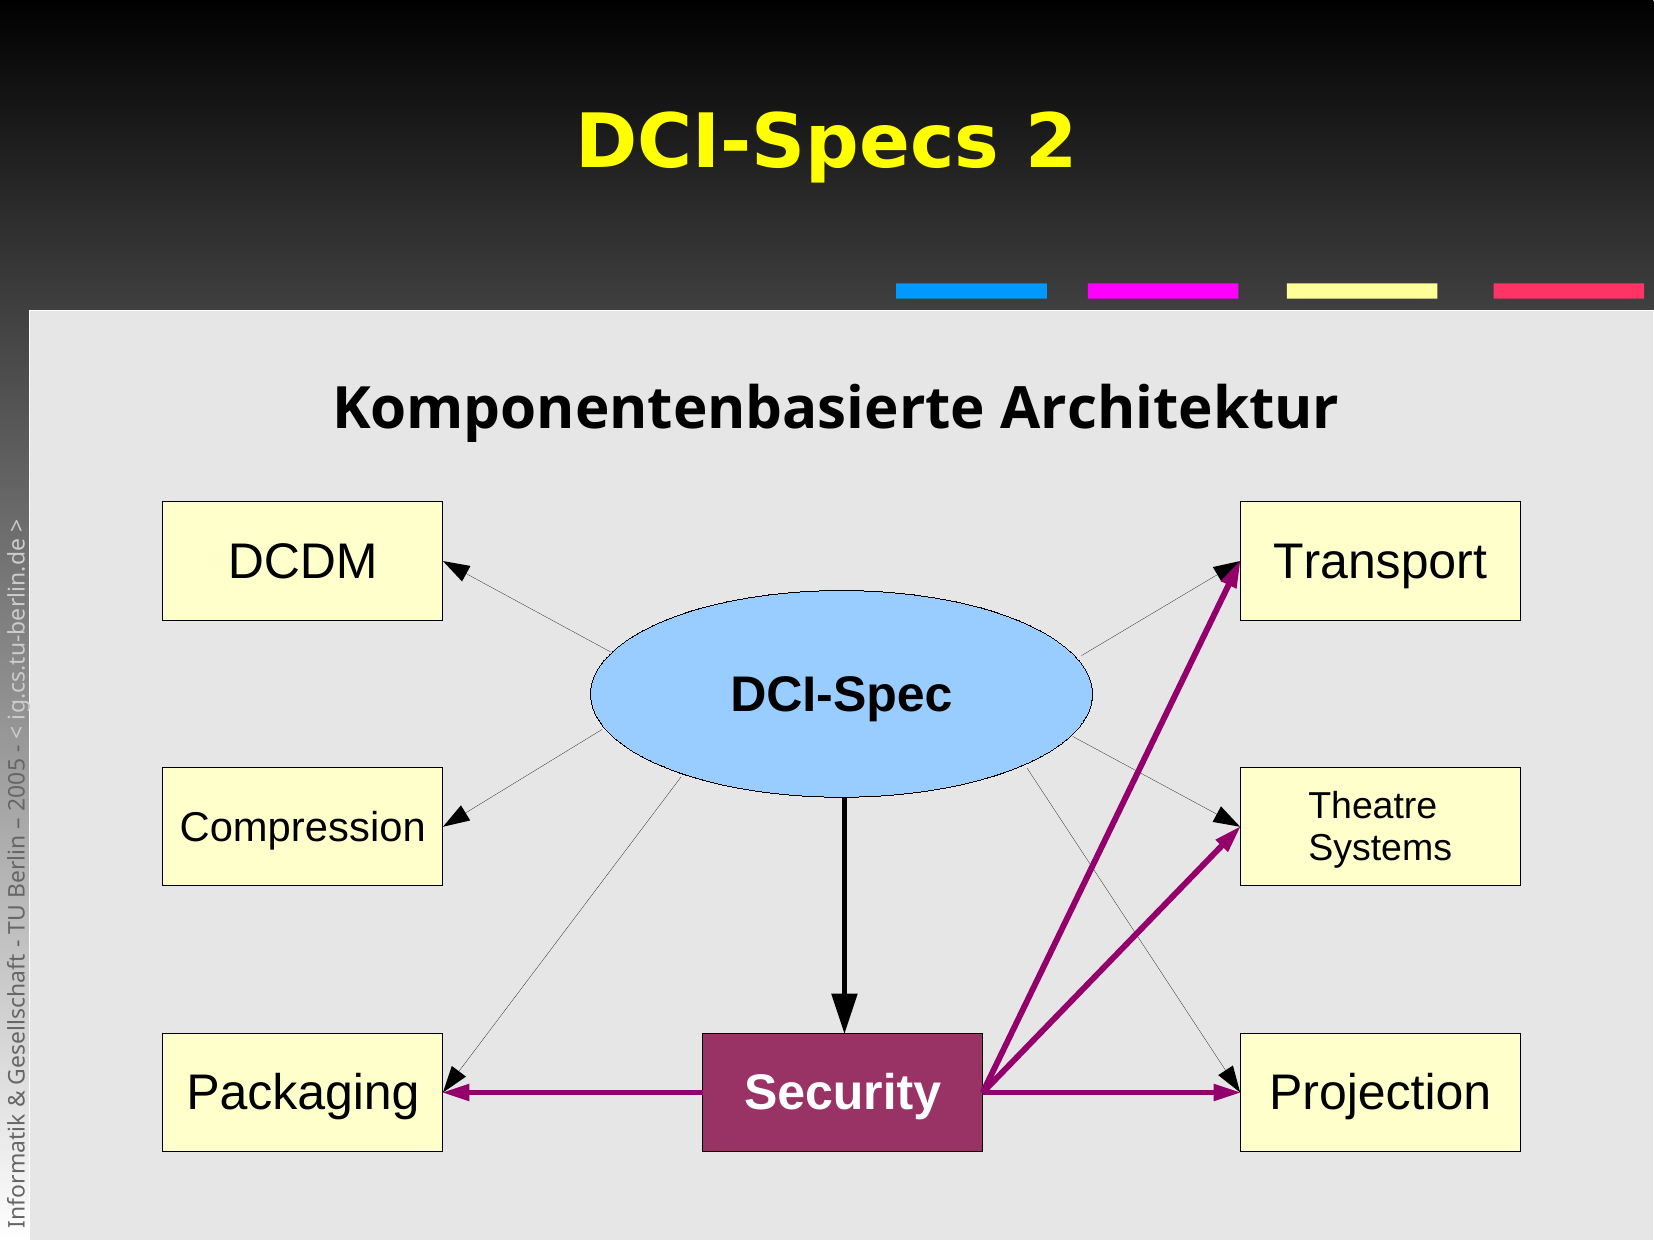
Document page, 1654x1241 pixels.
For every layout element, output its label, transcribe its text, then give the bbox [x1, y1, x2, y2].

title DCI-Specs 2 [88, 37, 1565, 246]
list Komponentenbasierte Architektur [59, 366, 1595, 1164]
